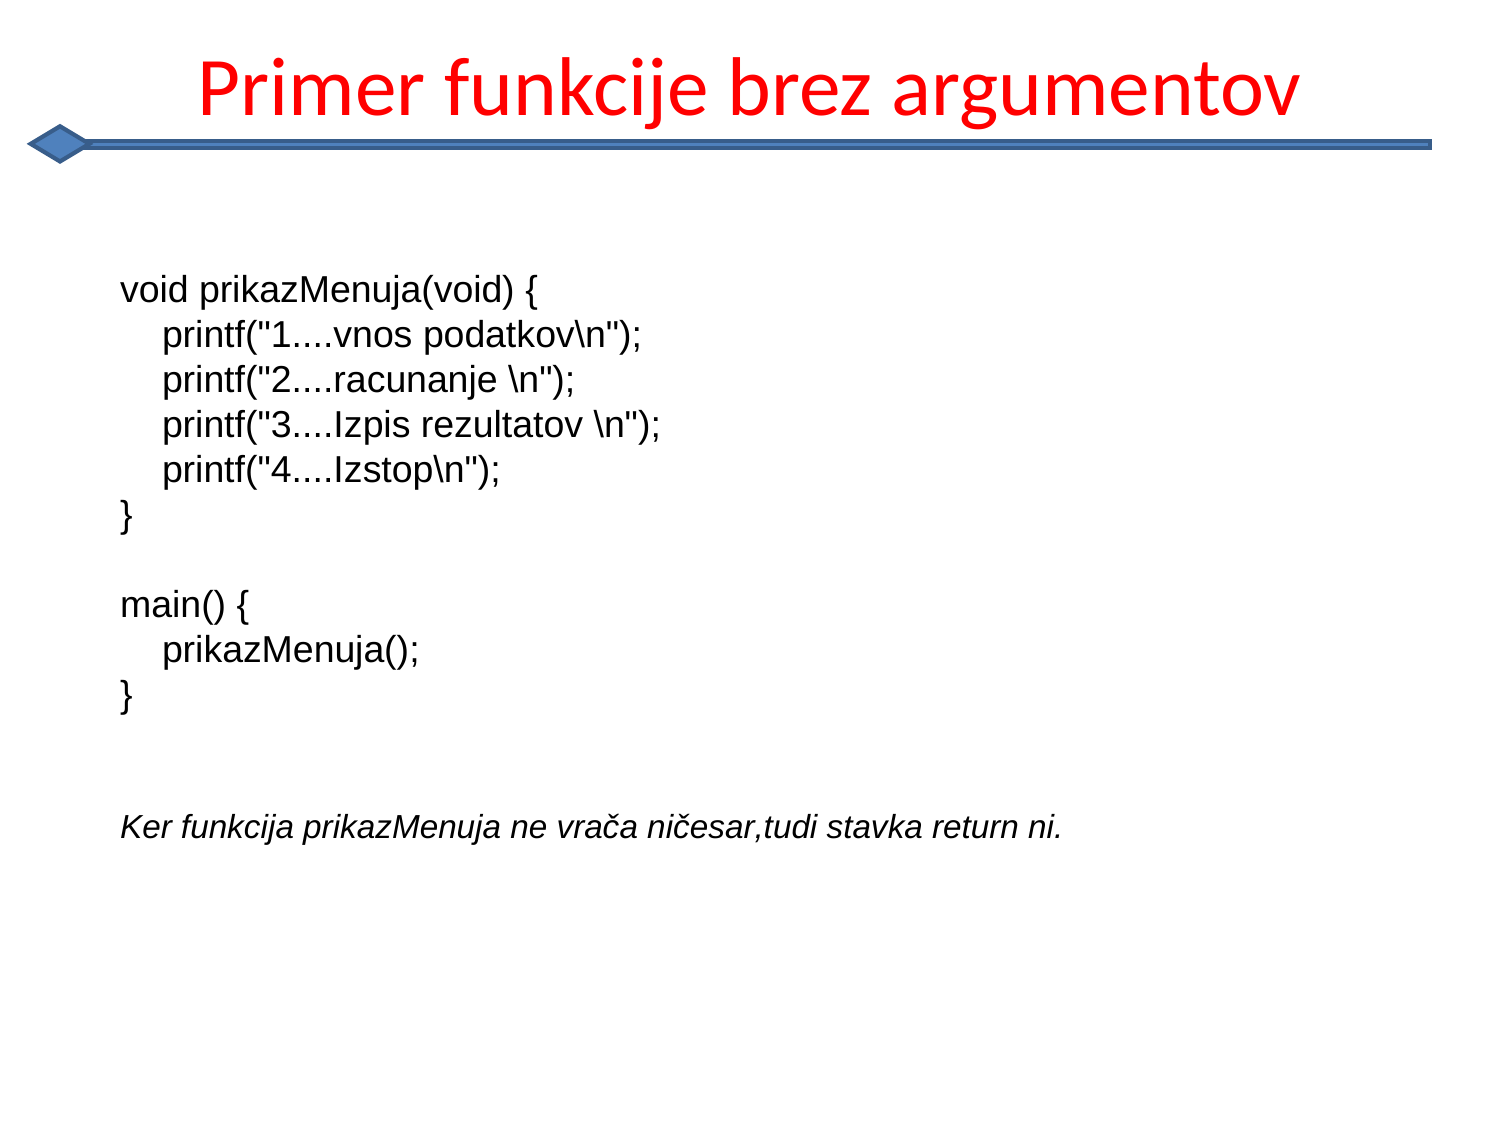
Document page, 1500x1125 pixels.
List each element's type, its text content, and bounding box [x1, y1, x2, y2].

text_box void prikazMenuja(void) { printf("1....vnos podatkov\n"); printf("2....racunanje \n"); printf("3....Izpis rezultatov \n"); printf("4....Izstop\n"); } main() { prikazMenuja(); } Ker funkcija prikazMenuja ne vrača ničesar,tudi stavka return ni. [105, 257, 1360, 854]
title Primer funkcije brez argumentov [75, 23, 1426, 141]
